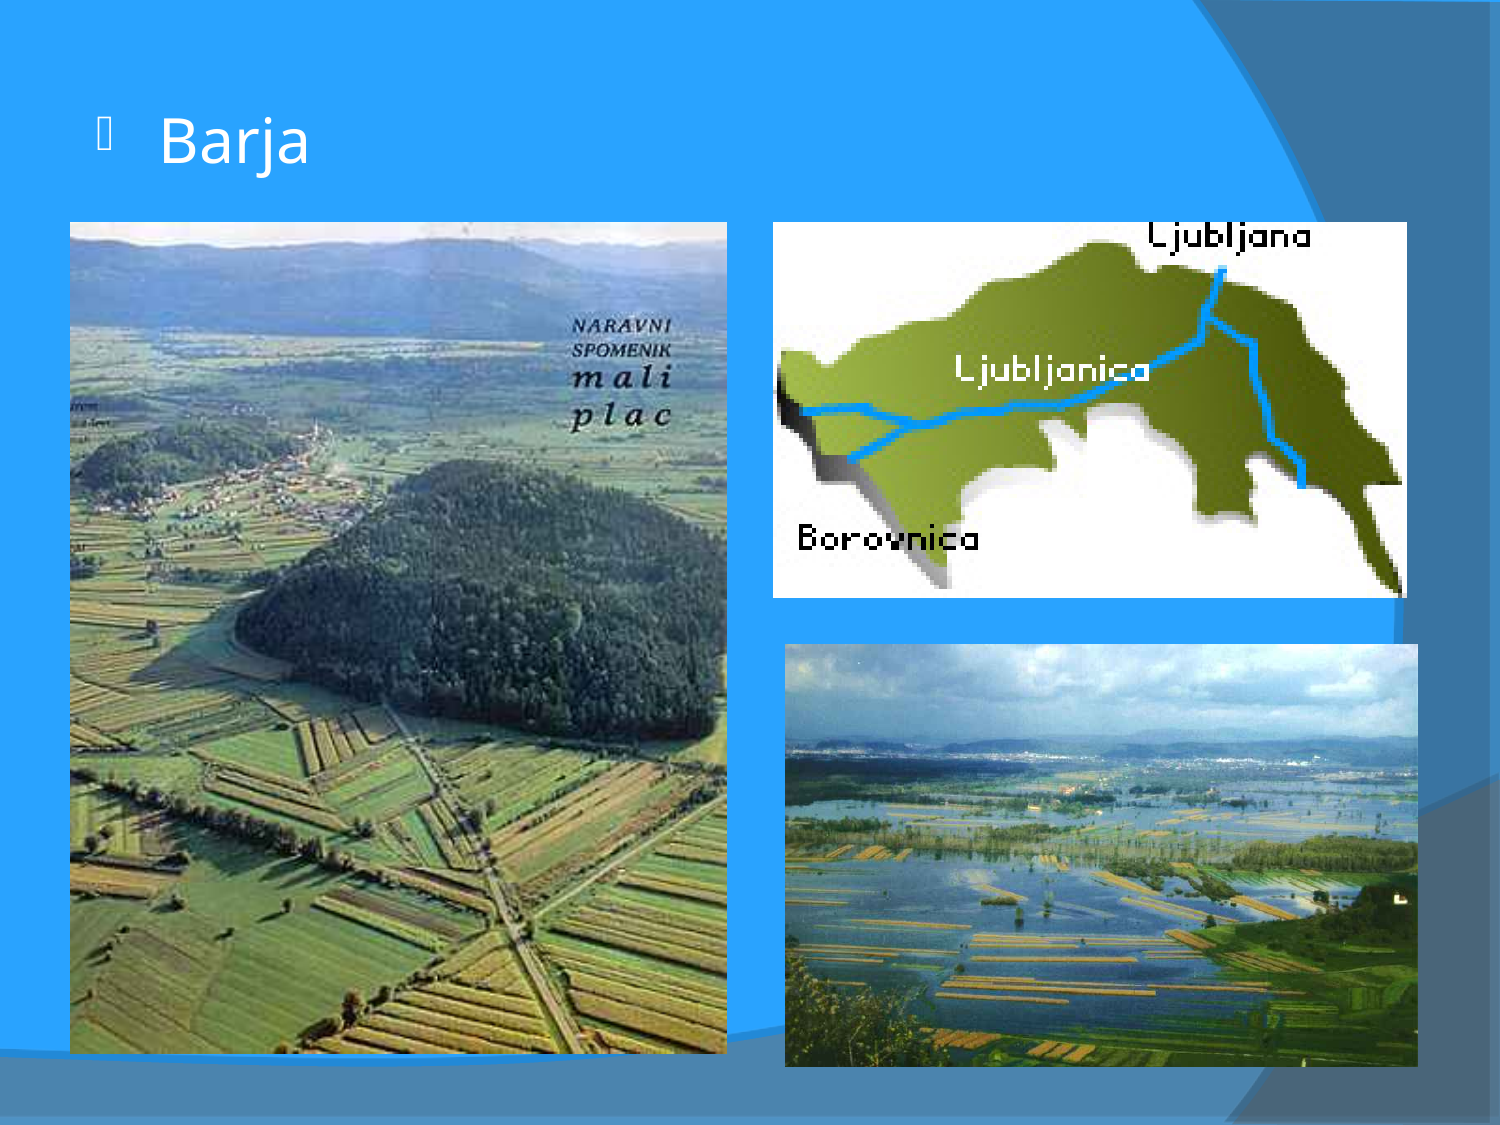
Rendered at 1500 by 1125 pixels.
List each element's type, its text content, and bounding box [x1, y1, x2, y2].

picture [70, 222, 727, 1054]
picture [785, 644, 1418, 1067]
picture [773, 222, 1407, 598]
list Barja [75, 93, 528, 211]
